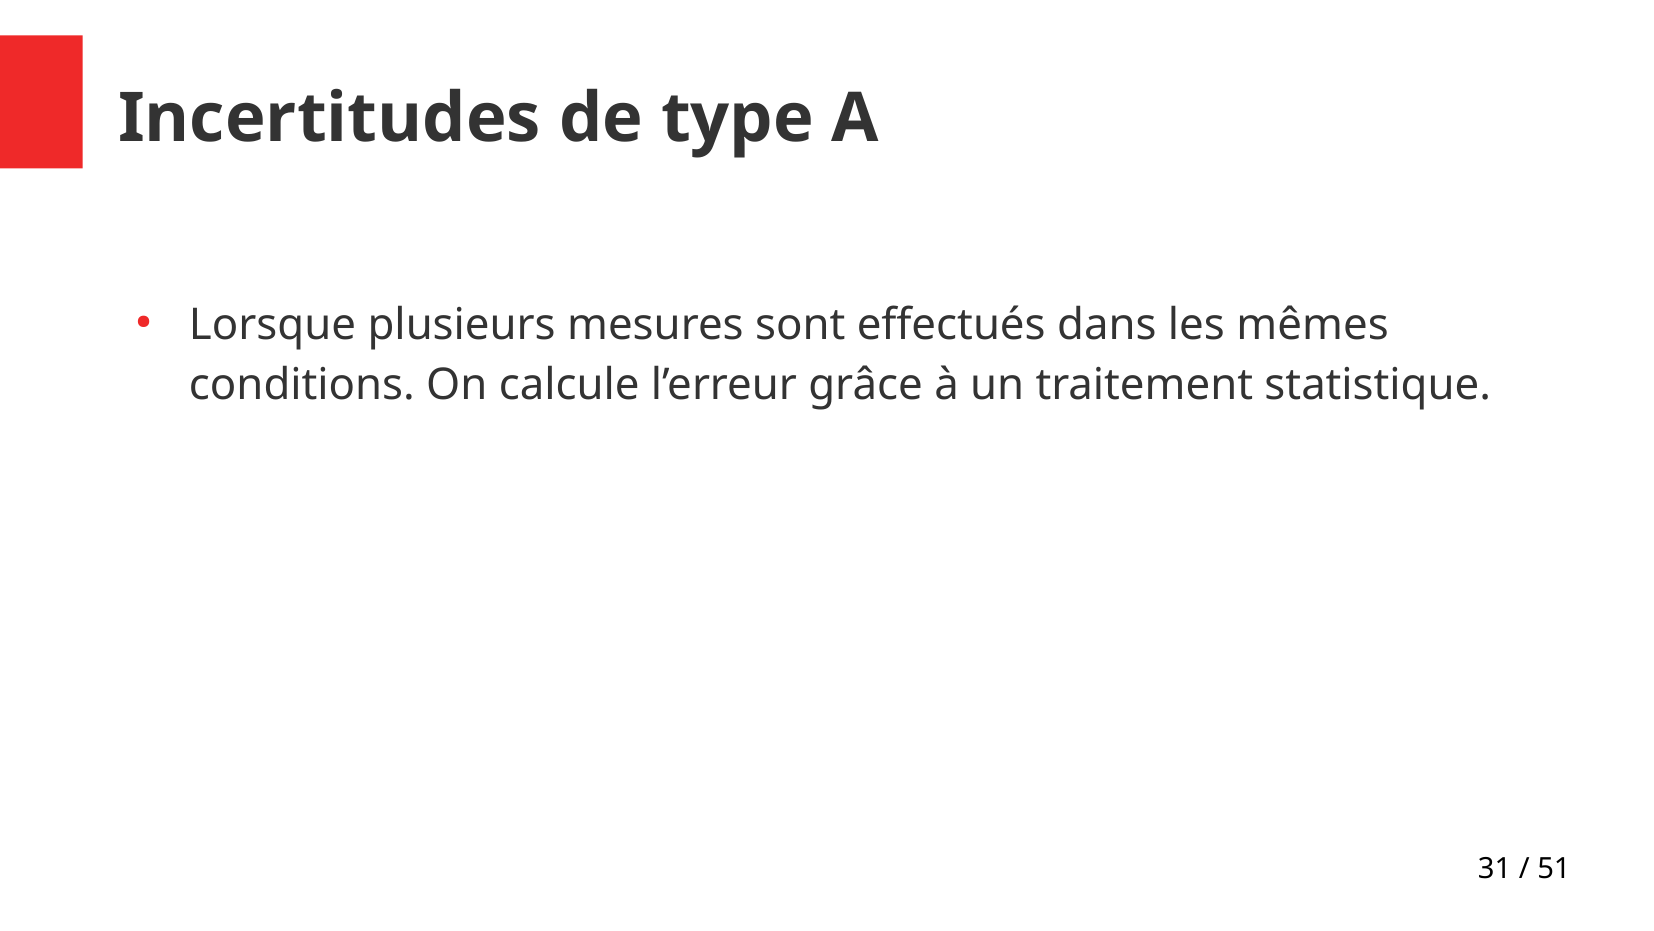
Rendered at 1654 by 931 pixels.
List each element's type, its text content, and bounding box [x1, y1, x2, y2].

title Incertitudes de type A [118, 37, 1571, 193]
list Lorsque plusieurs mesures sont effectués dans les mêmes conditions. On calcule l’erreur grâce à un traitement statistique. [118, 293, 1536, 461]
